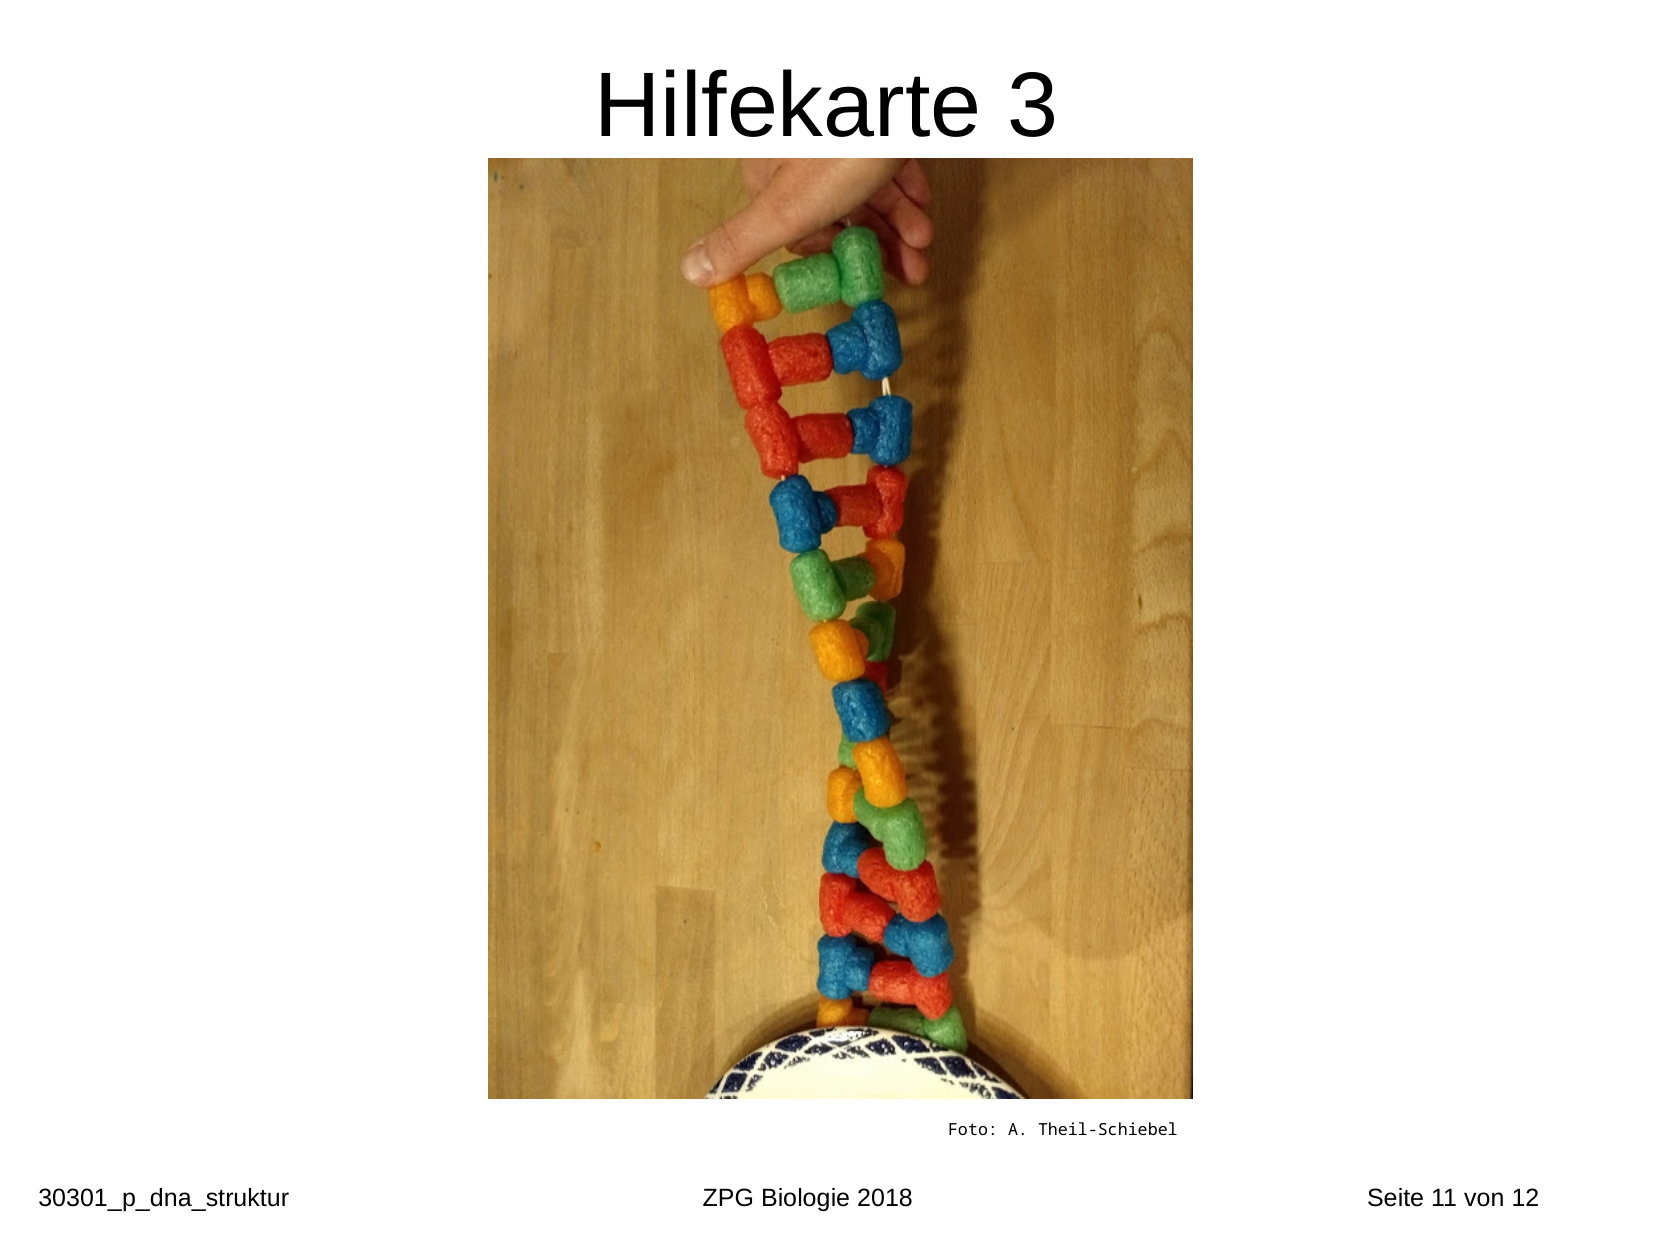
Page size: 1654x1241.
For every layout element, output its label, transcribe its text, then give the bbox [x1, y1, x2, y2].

text_box 30301_p_dna_struktur ZPG Biologie 2018 Seite 11 von 12 [23, 1176, 1619, 1220]
text_box Foto: A. Theil-Schiebel [649, 1110, 1193, 1154]
picture [488, 158, 1193, 1099]
title Hilfekarte 3 [82, 47, 1571, 162]
